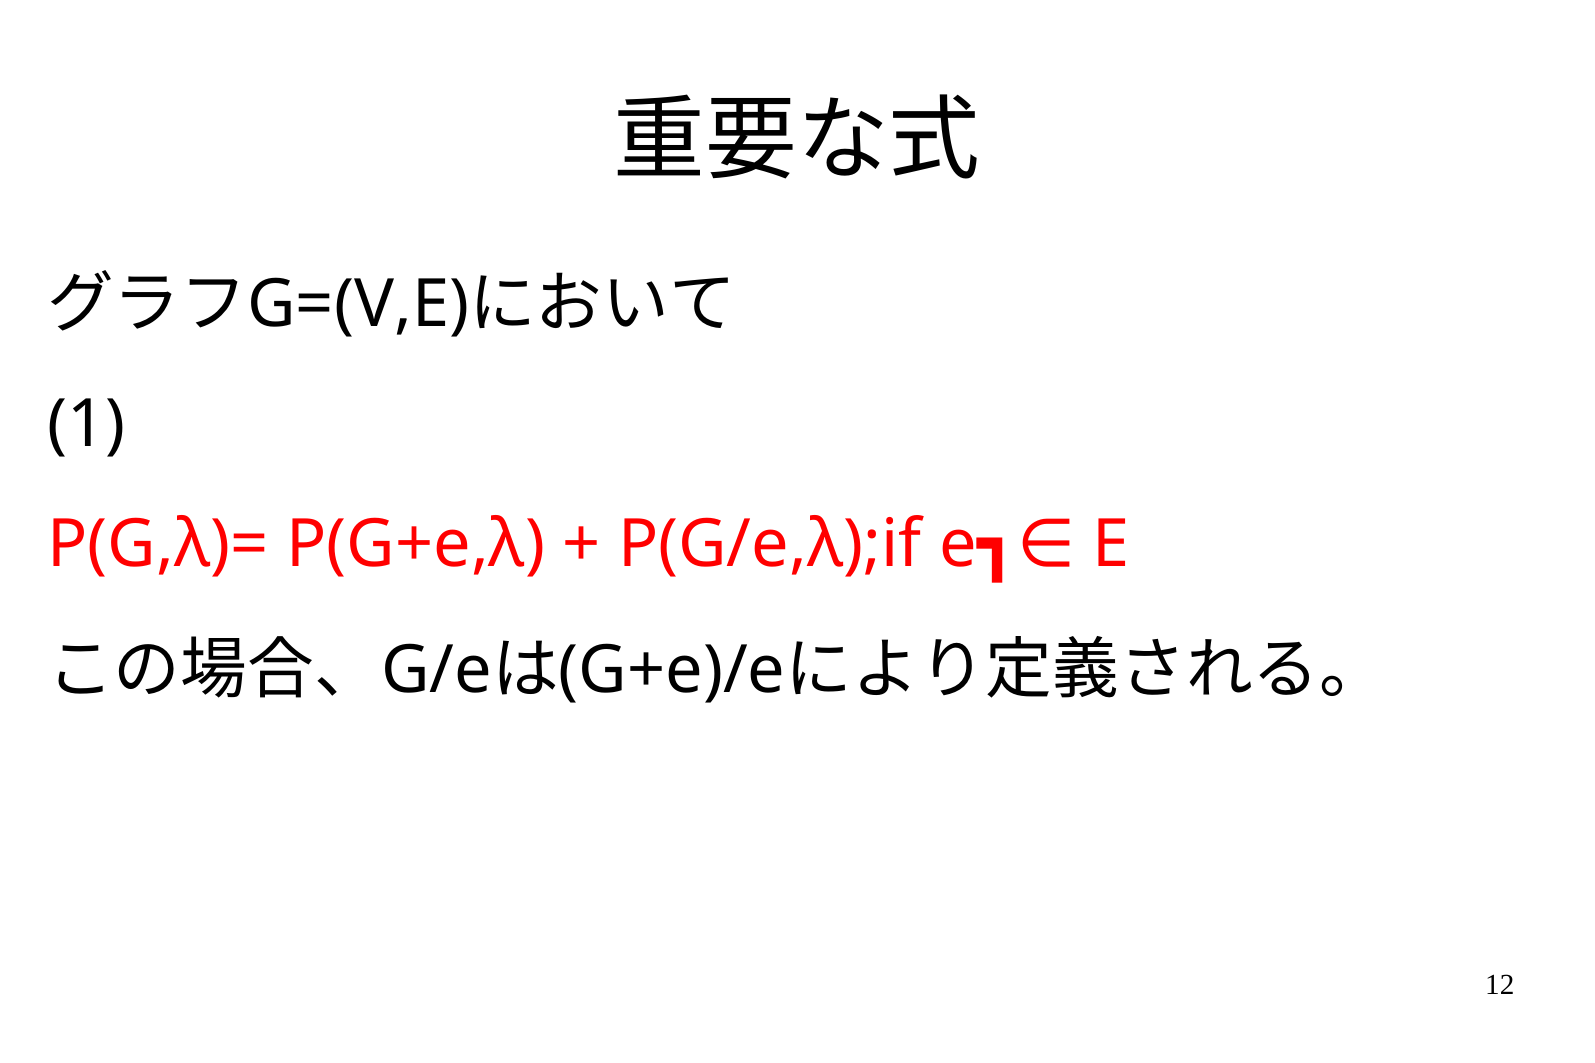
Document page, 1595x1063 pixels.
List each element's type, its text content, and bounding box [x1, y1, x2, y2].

title 重要な式 [79, 49, 1515, 213]
list グラフG=(V,E)において (1) P(G,λ)= P(G+e,λ) + P(G/e,λ);if e┓∈ E この場合、G/eは(G+e)/eにより定義される。 [29, 248, 1565, 936]
